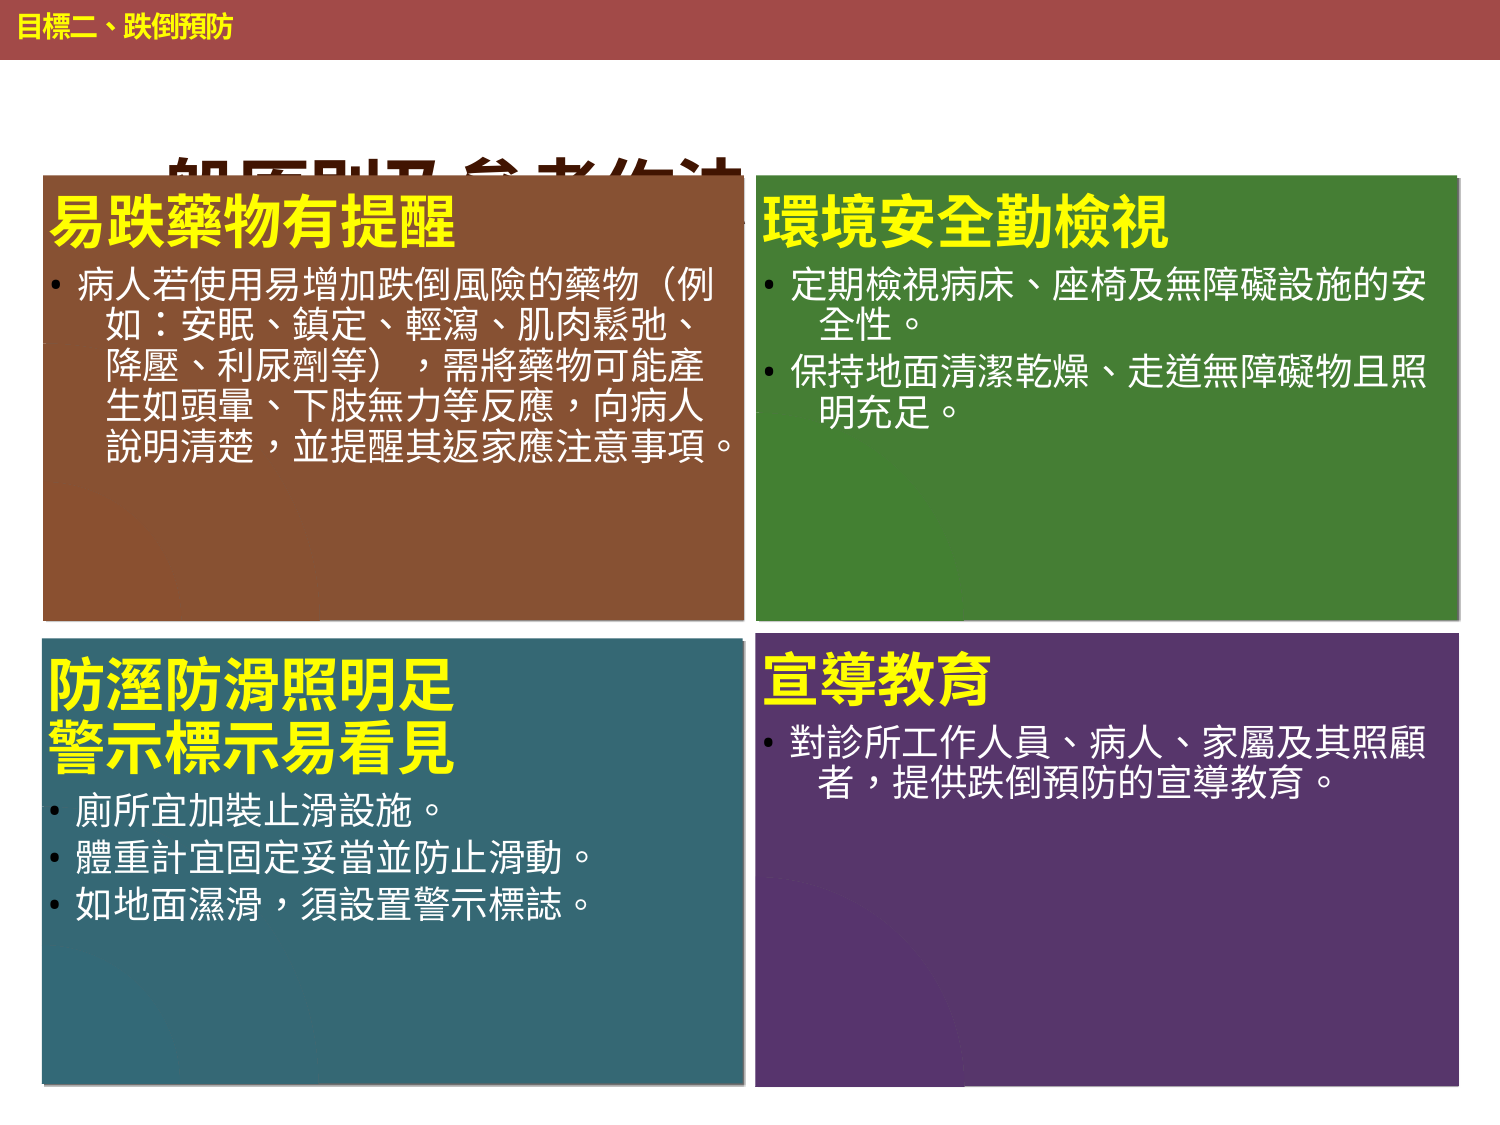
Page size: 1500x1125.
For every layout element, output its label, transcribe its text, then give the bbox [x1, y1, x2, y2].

title 一般原則及參考作法 [29, 54, 1380, 173]
text_box 環境安全勤檢視 定期檢視病床、座椅及無障礙設施的安全性。 保持地面清潔乾燥、走道無障礙物且照明充足。 [756, 175, 1458, 621]
text_box 易跌藥物有提醒 病人若使用易增加跌倒風險的藥物（例如：安眠、鎮定、輕瀉、肌肉鬆弛、降壓、利尿劑等），需將藥物可能產生如頭暈、下肢無力等反應，向病人說明清楚，並提醒其返家應注意事項。 [43, 175, 744, 621]
text_box 宣導教育 對診所工作人員、病人、家屬及其照顧者，提供跌倒預防的宣導教育。 [755, 633, 1459, 1087]
text_box 防溼防滑照明足 警示標示易看見 廁所宜加裝止滑設施。 體重計宜固定妥當並防止滑動。 如地面濕滑，須設置警示標誌。 [41, 638, 743, 1084]
text_box 目標二、跌倒預防 [0, 1, 250, 51]
